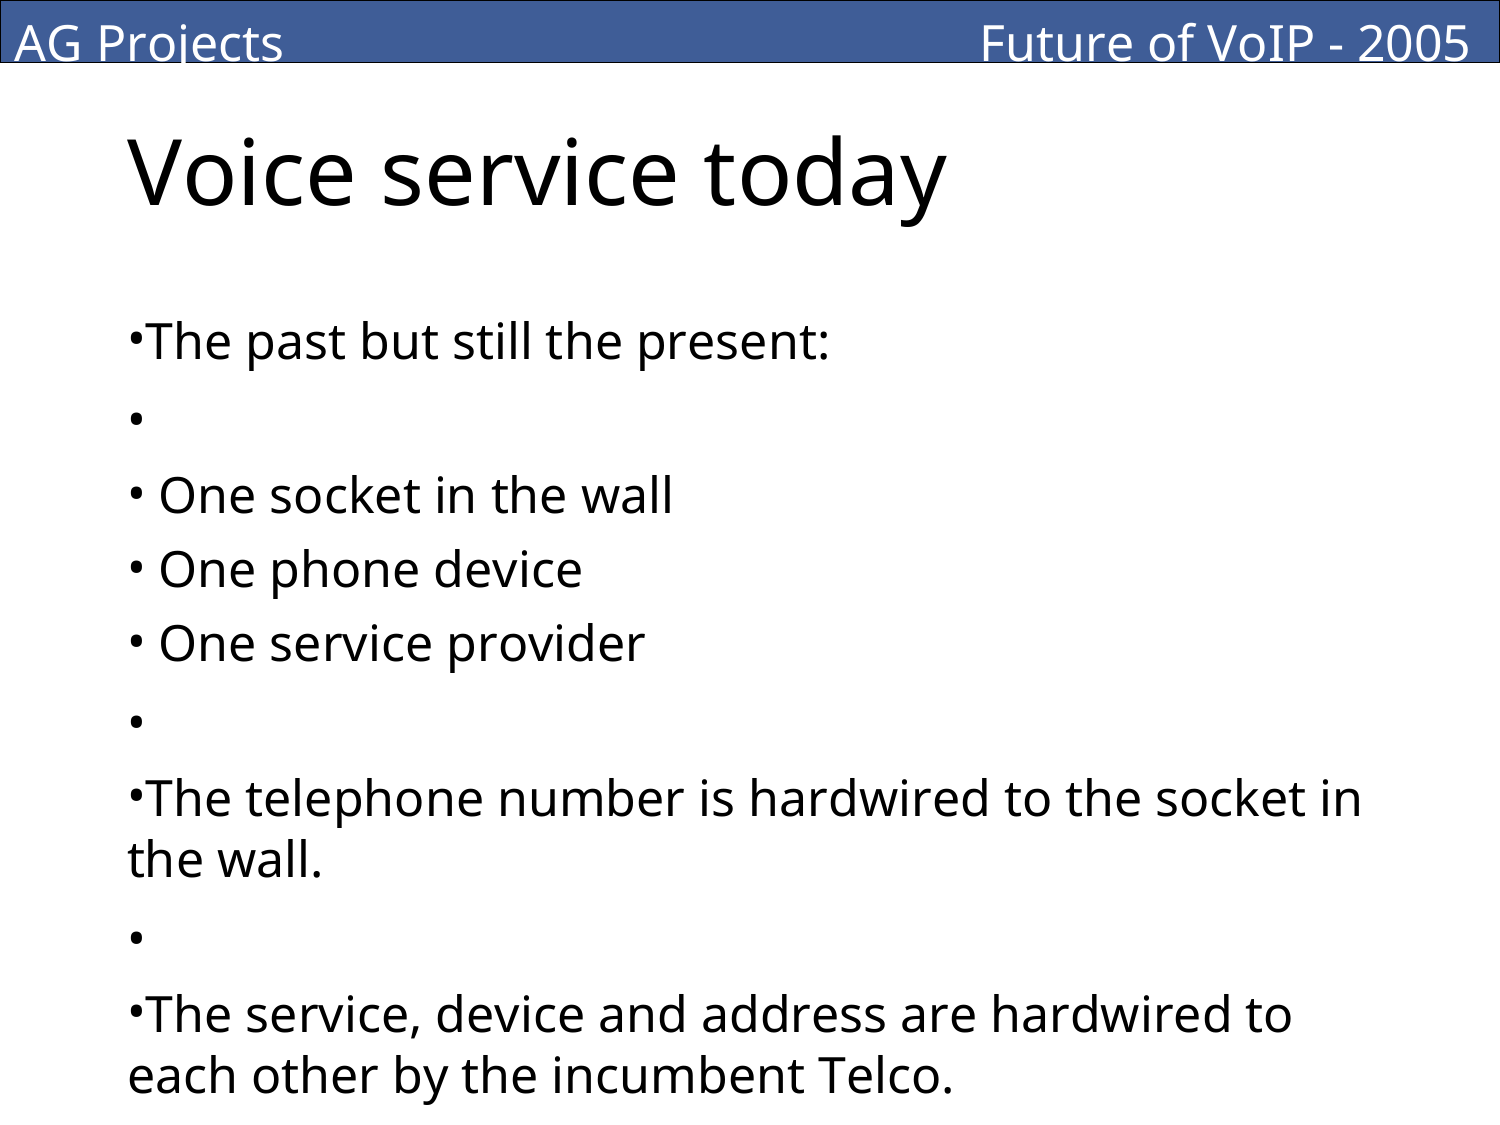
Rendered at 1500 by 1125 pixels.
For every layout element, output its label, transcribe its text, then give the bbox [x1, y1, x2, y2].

title Voice service today [112, 99, 1388, 288]
list The past but still the present: One socket in the wall One phone device One service provider The telephone number is hardwired to the socket in the wall. The service, device and address are hardwired to each other by the incumbent Telco. [112, 302, 1388, 1047]
